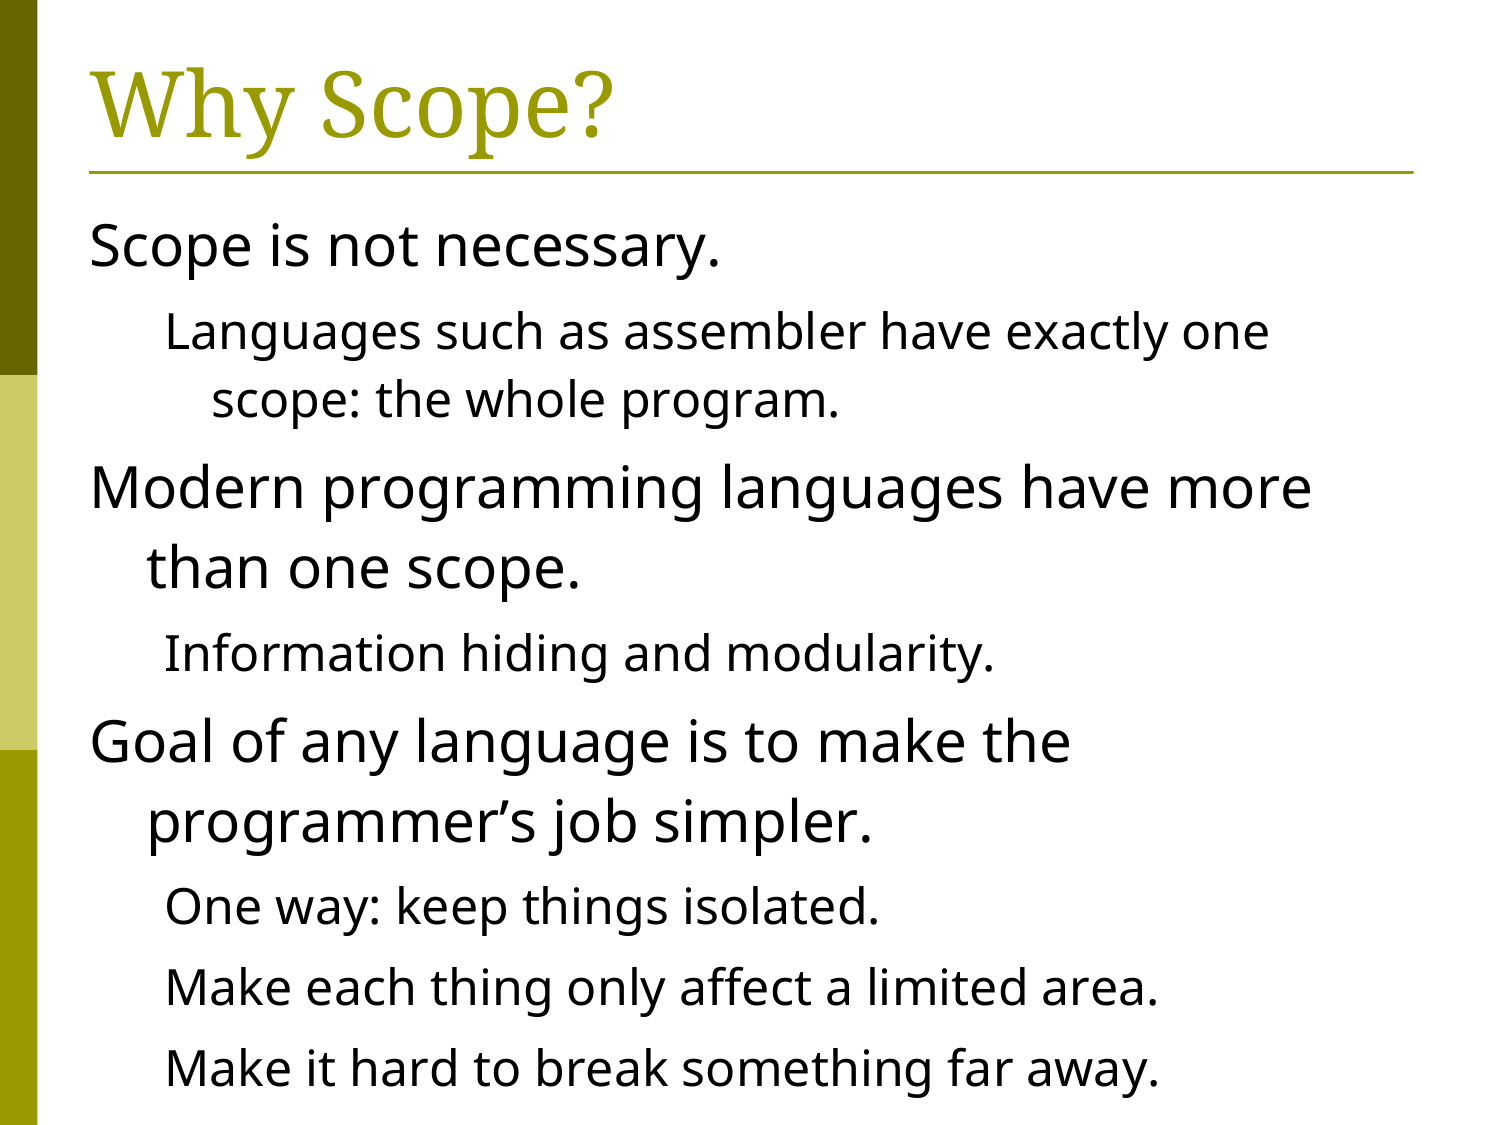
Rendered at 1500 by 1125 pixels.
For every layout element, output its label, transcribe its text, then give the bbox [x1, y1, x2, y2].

title Why Scope? [75, 45, 1426, 173]
list Scope is not necessary. Languages such as assembler have exactly one scope: the whole program. Modern programming languages have more than one scope. Information hiding and modularity. Goal of any language is to make the programmer’s job simpler. One way: keep things isolated. Make each thing only affect a limited area. Make it hard to break something far away. [75, 196, 1426, 1006]
